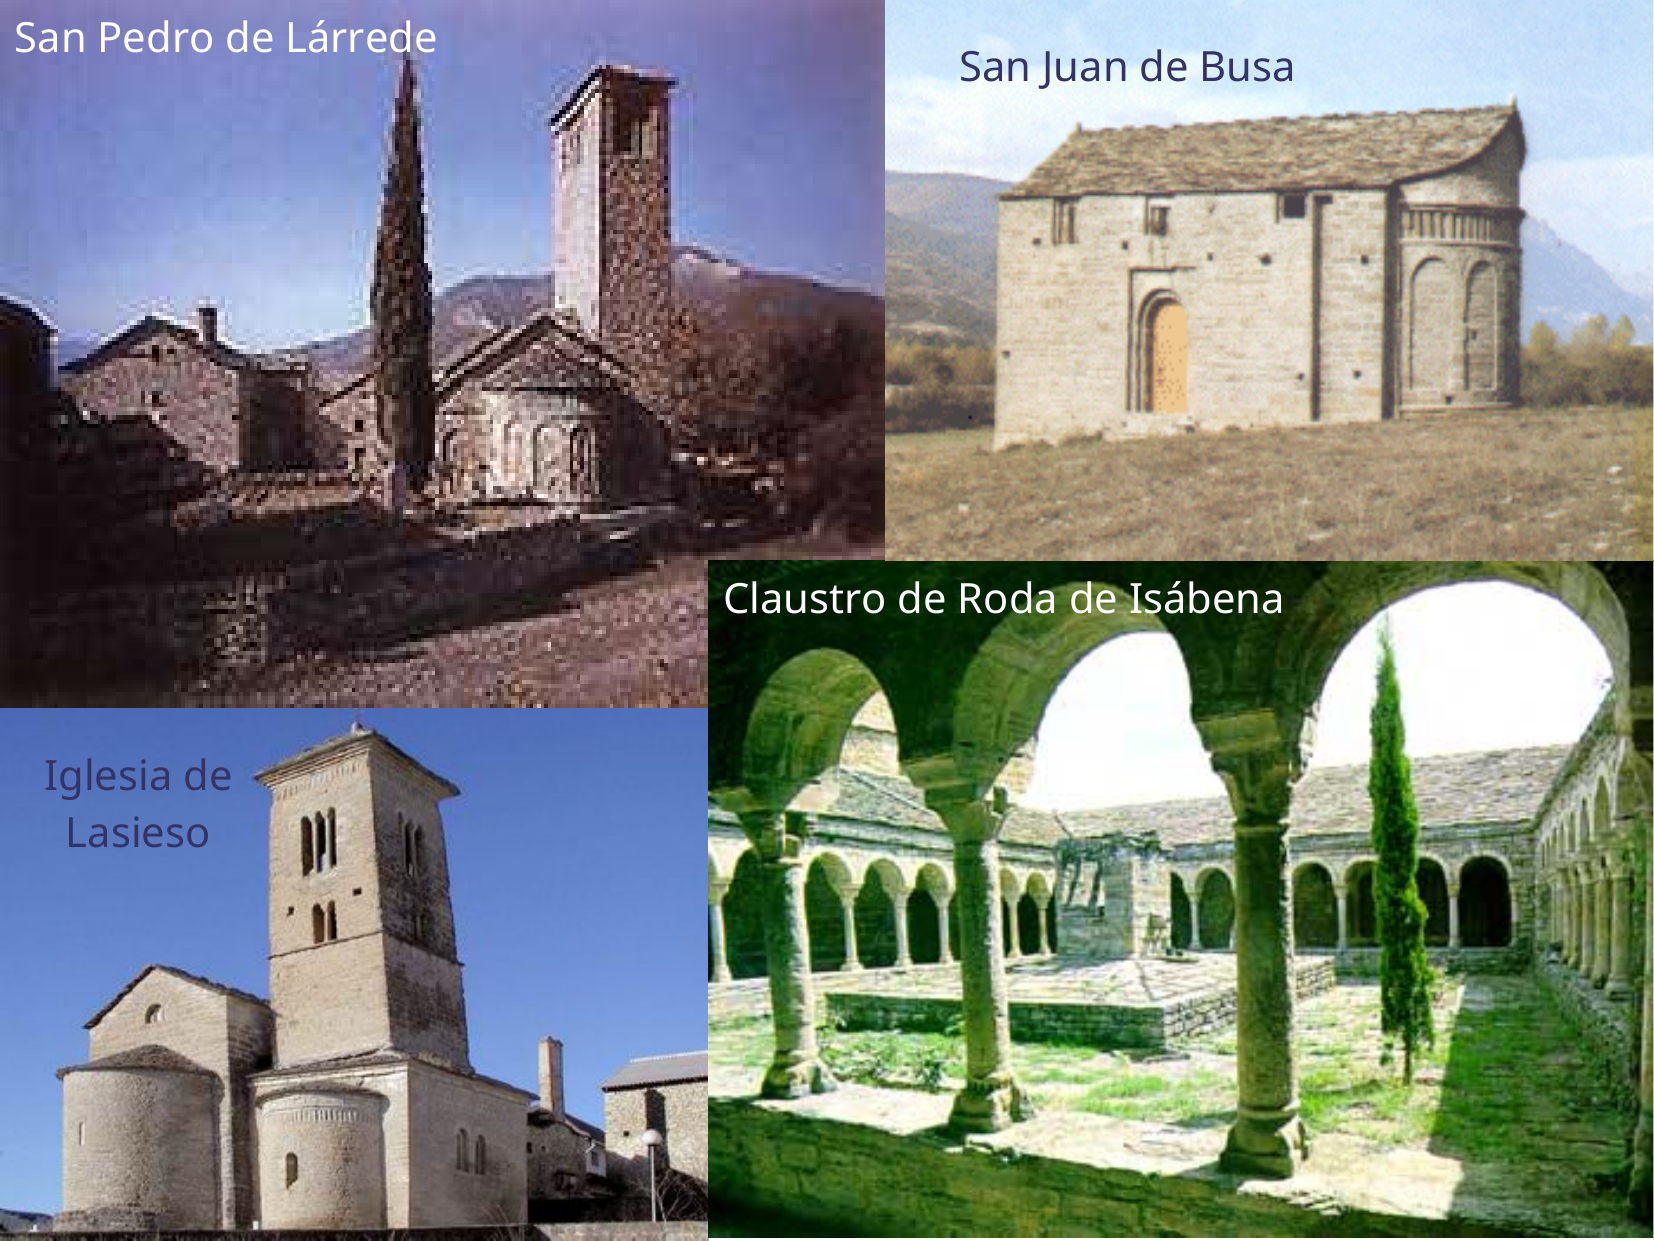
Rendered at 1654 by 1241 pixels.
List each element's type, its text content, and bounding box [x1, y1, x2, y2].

text_box Iglesia de Lasieso [29, 738, 253, 854]
text_box San Juan de Busa [944, 29, 1334, 95]
text_box Claustro de Roda de Isábena [708, 561, 1337, 627]
picture [0, 0, 1654, 1241]
text_box San Pedro de Lárrede [0, 0, 471, 66]
